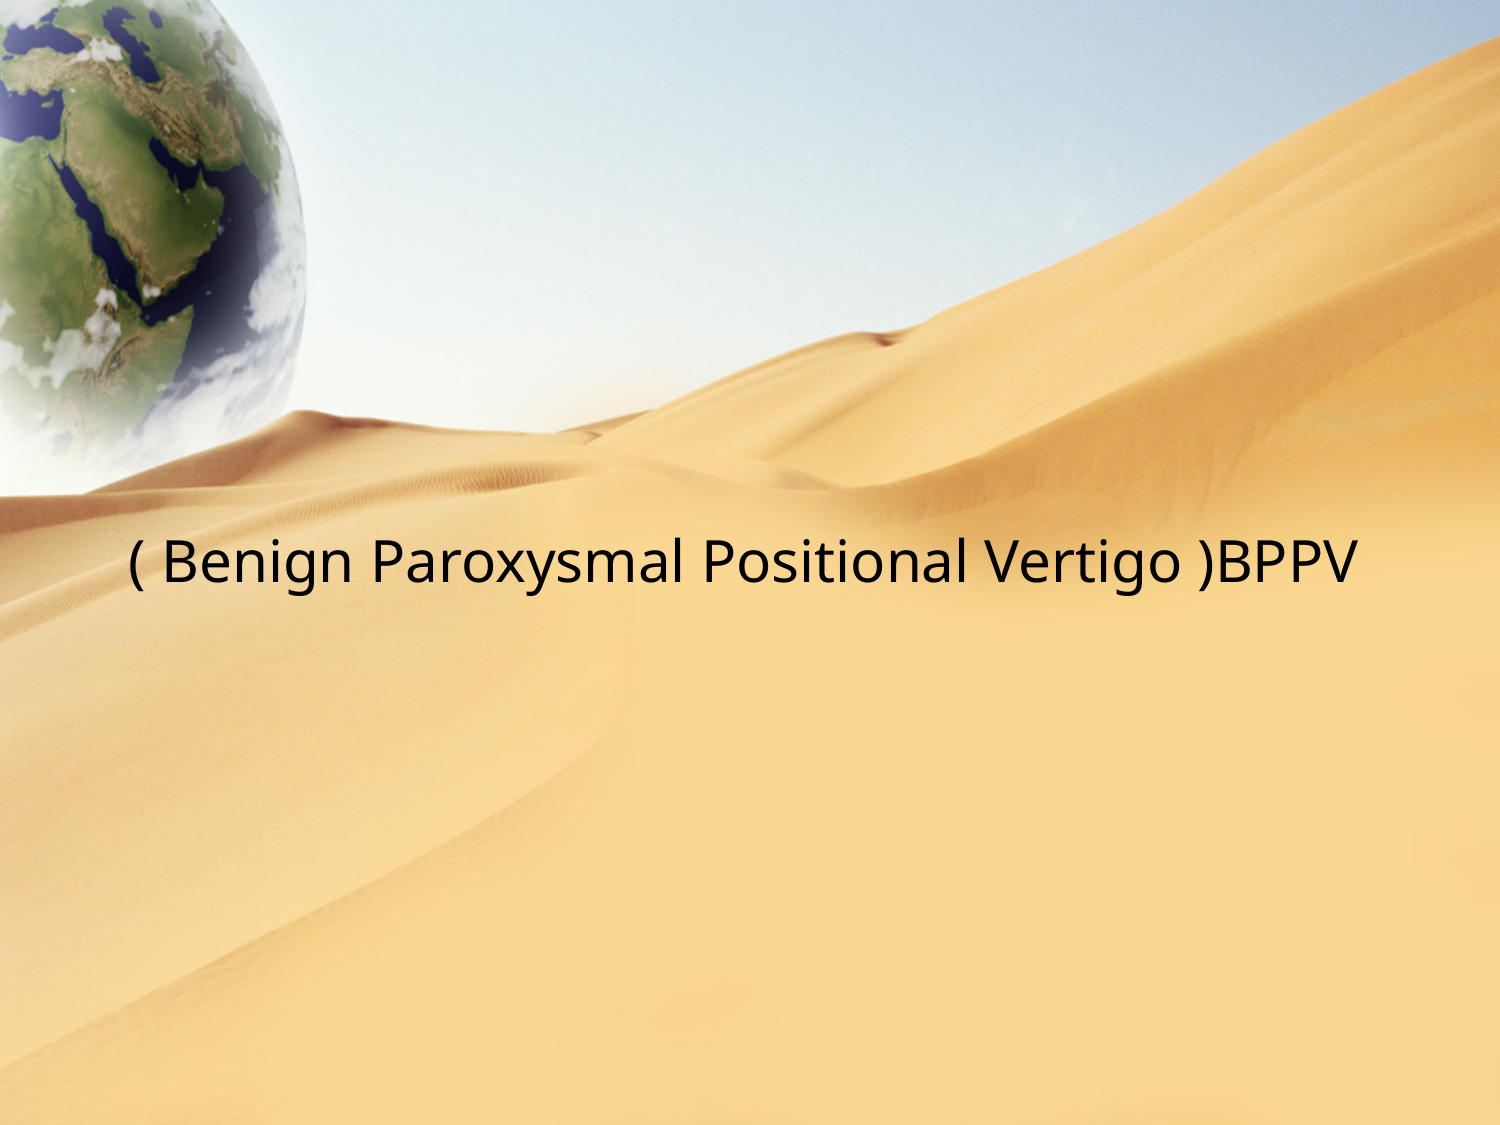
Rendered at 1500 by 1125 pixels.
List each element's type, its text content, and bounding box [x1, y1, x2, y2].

text_box ( Benign Paroxysmal Positional Vertigo ) BPPV [75, 512, 1413, 888]
picture [0, 0, 1500, 1125]
